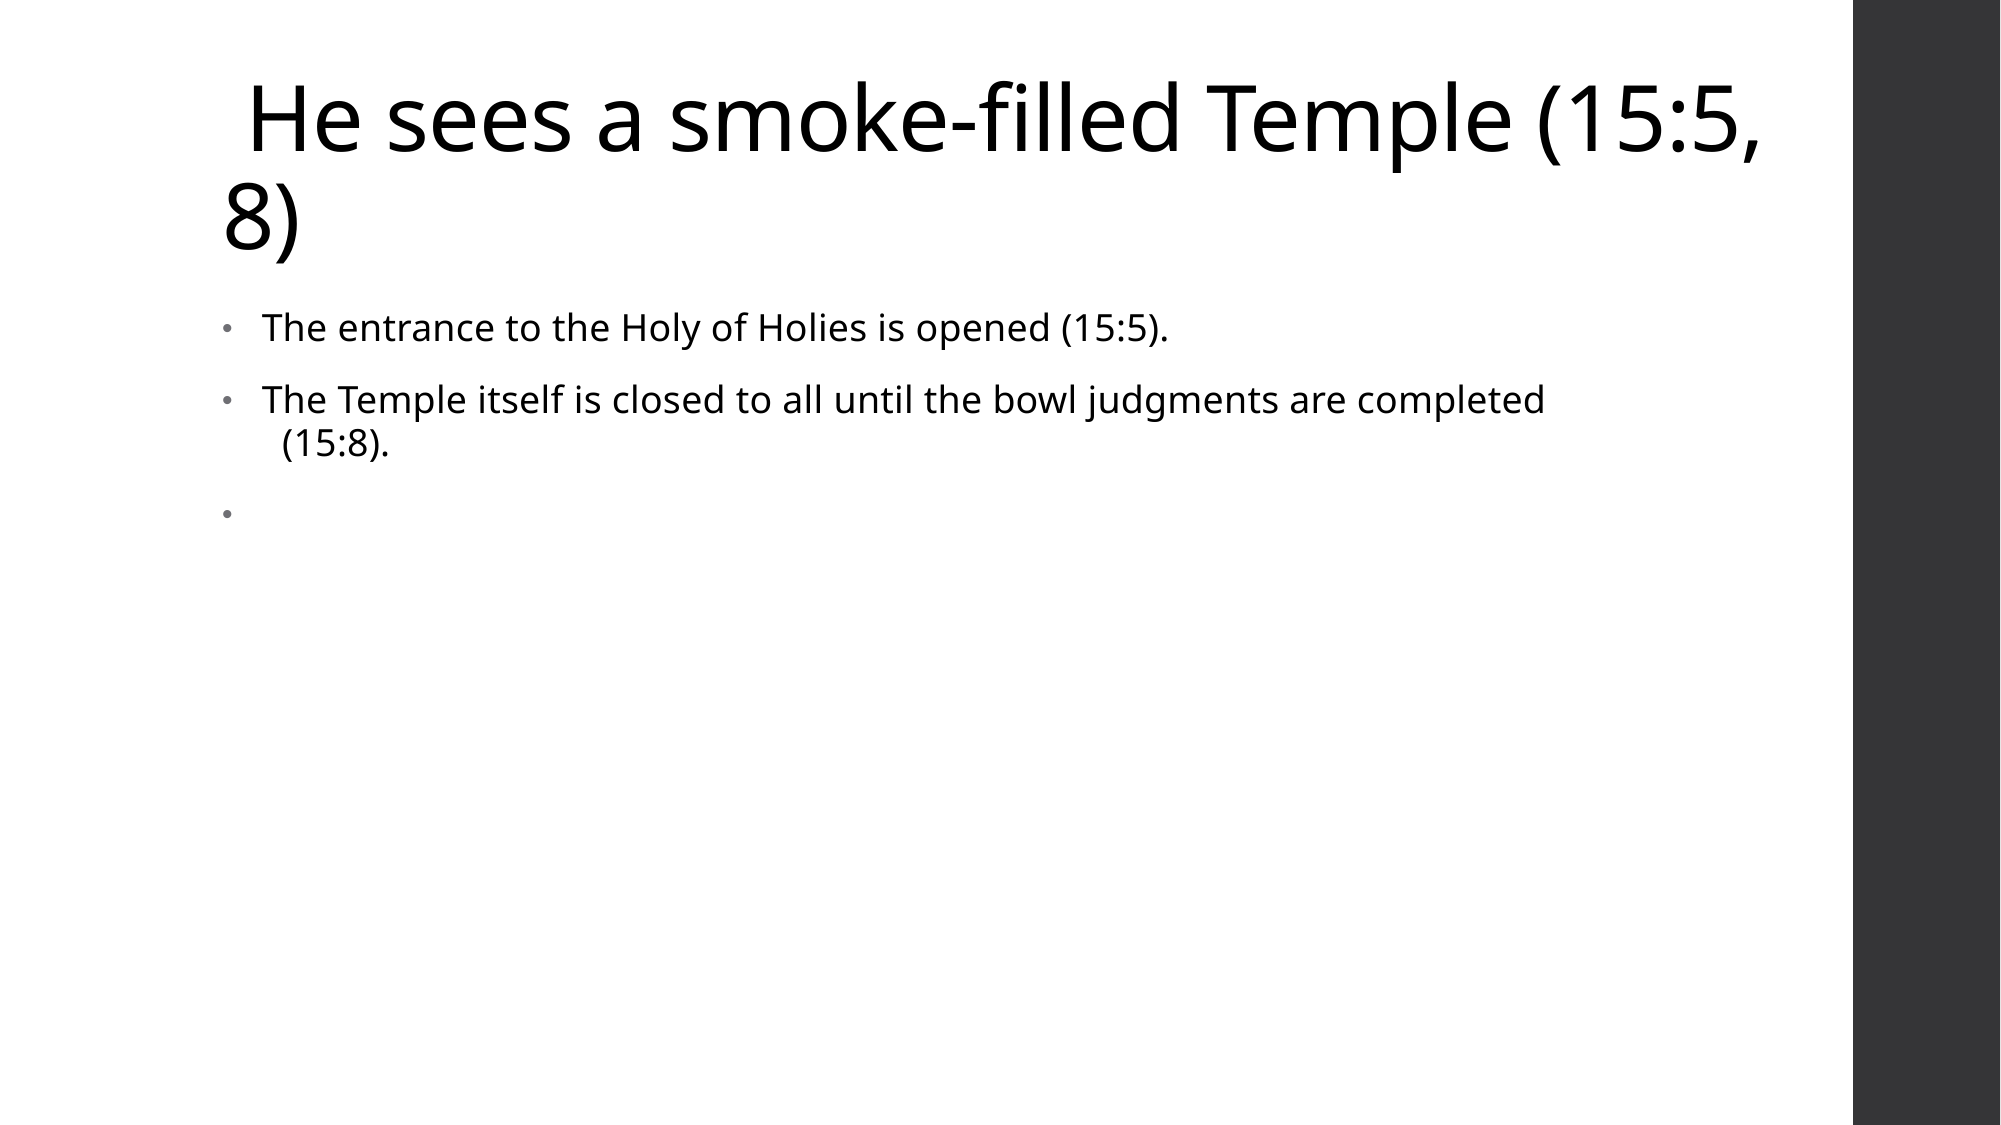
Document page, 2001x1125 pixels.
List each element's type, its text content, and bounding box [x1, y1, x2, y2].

list The entrance to the Holy of Holies is opened (15:5). The Temple itself is closed to all until the bowl judgments are completed (15:8). [206, 299, 1617, 1014]
title He sees a smoke-filled Temple (15:5, 8) [206, 60, 1797, 278]
